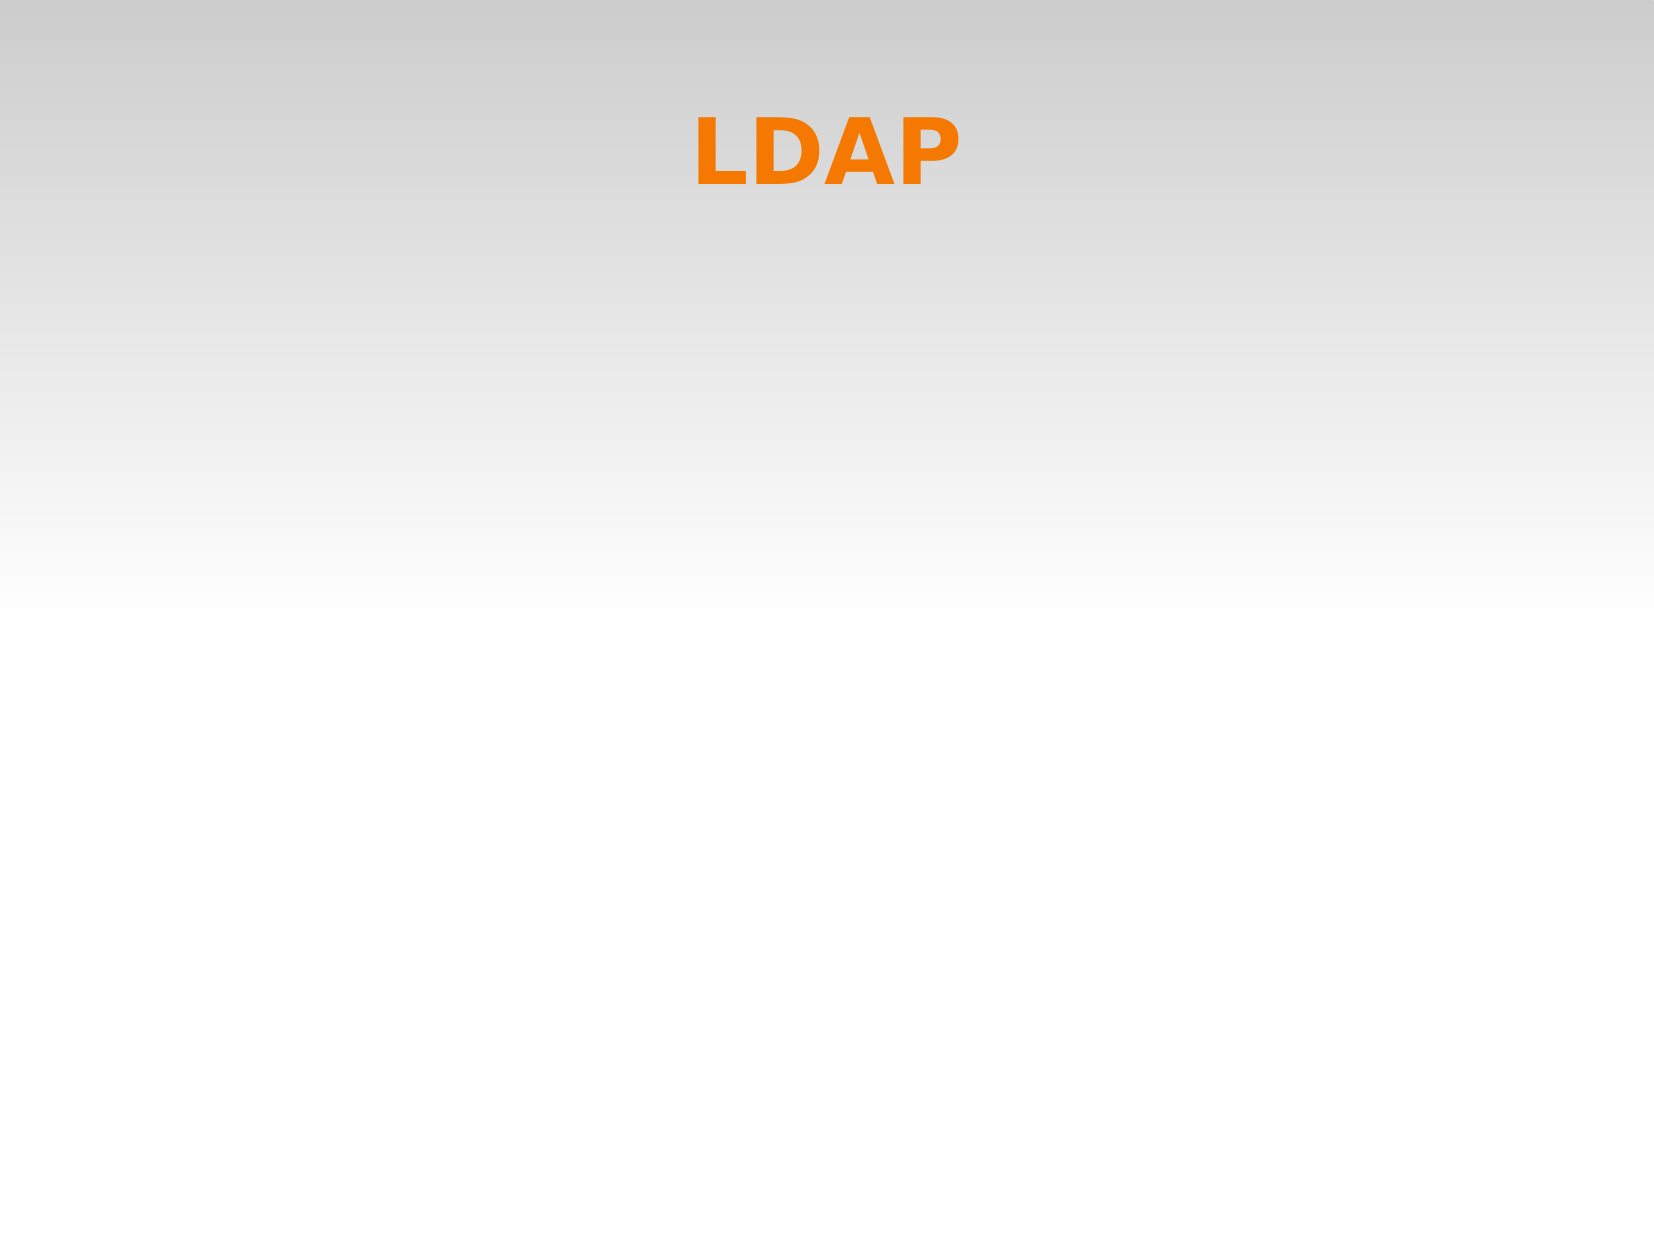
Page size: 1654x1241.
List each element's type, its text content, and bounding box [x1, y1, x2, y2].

title LDAP [82, 49, 1571, 257]
